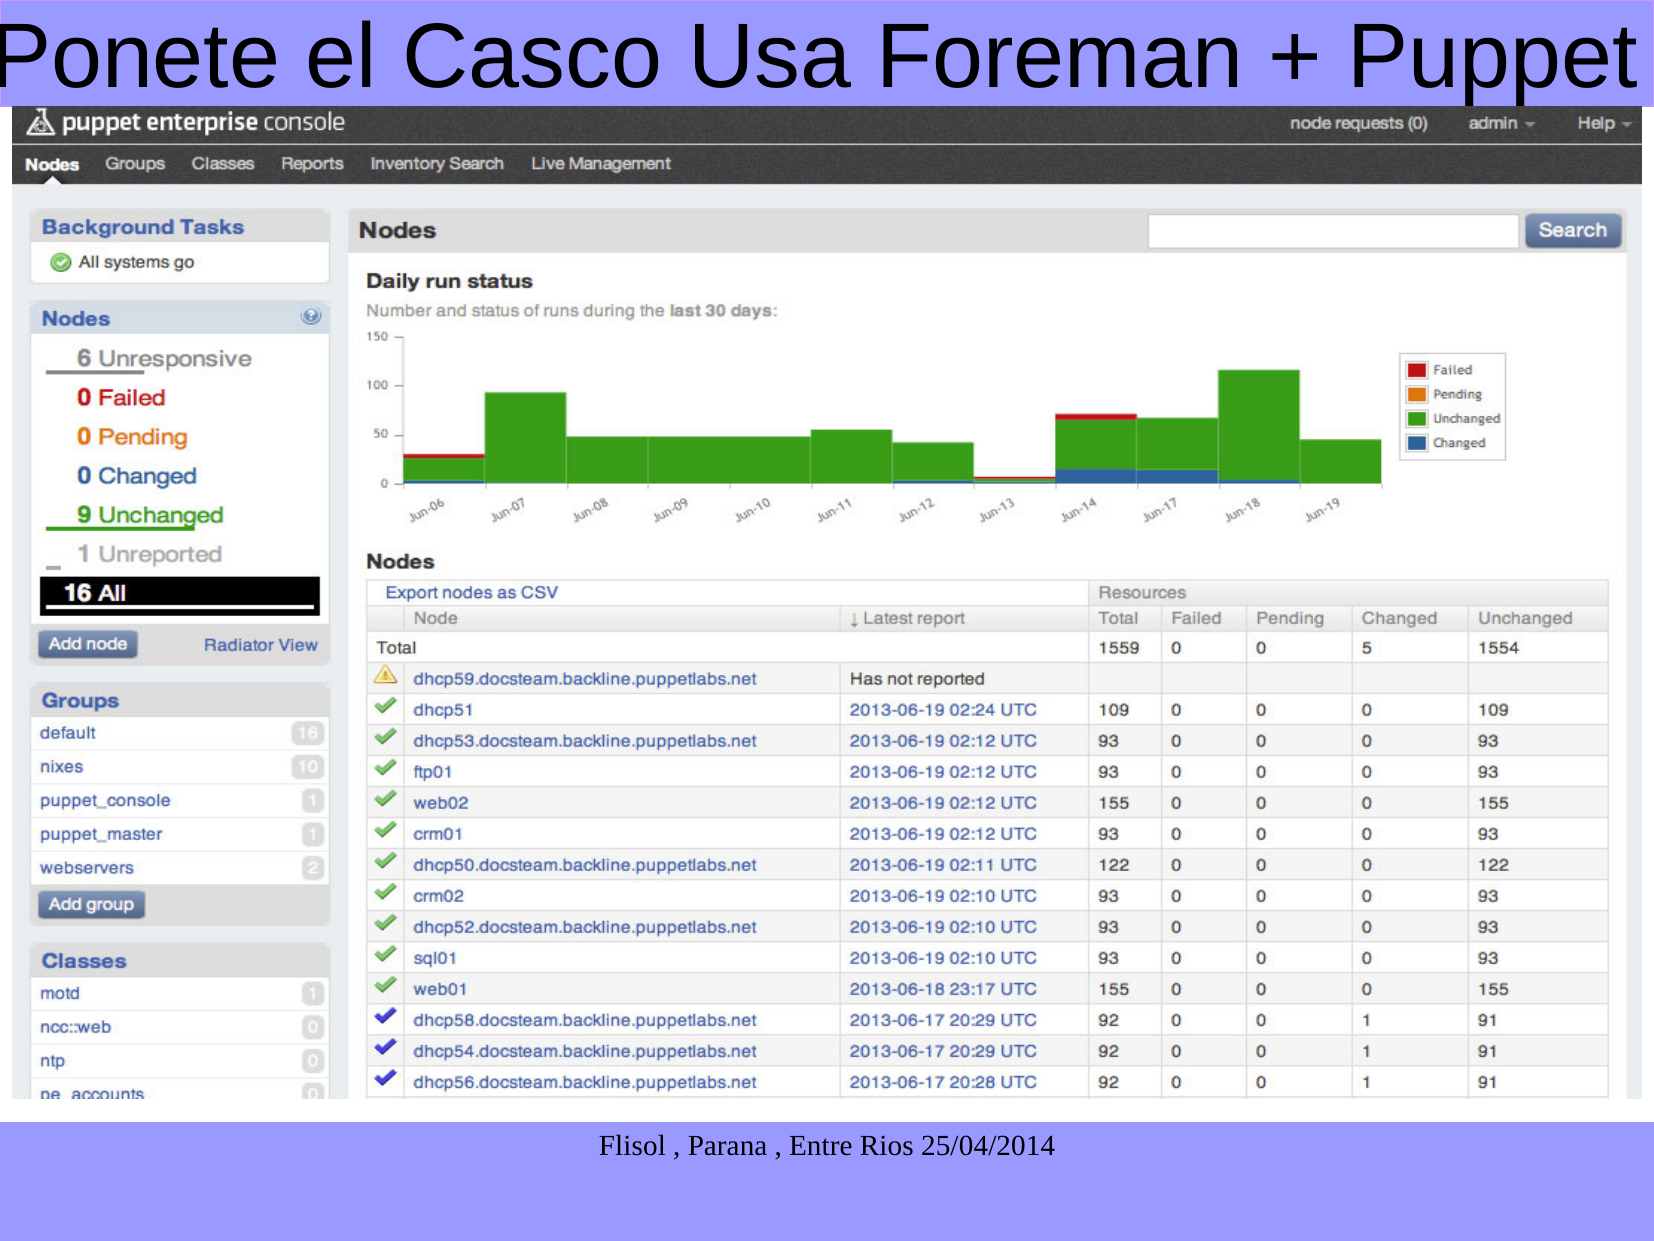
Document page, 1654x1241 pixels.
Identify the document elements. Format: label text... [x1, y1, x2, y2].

picture [12, 106, 1642, 1099]
title Ponete el Casco Usa Foreman + Puppet [0, 0, 1654, 160]
